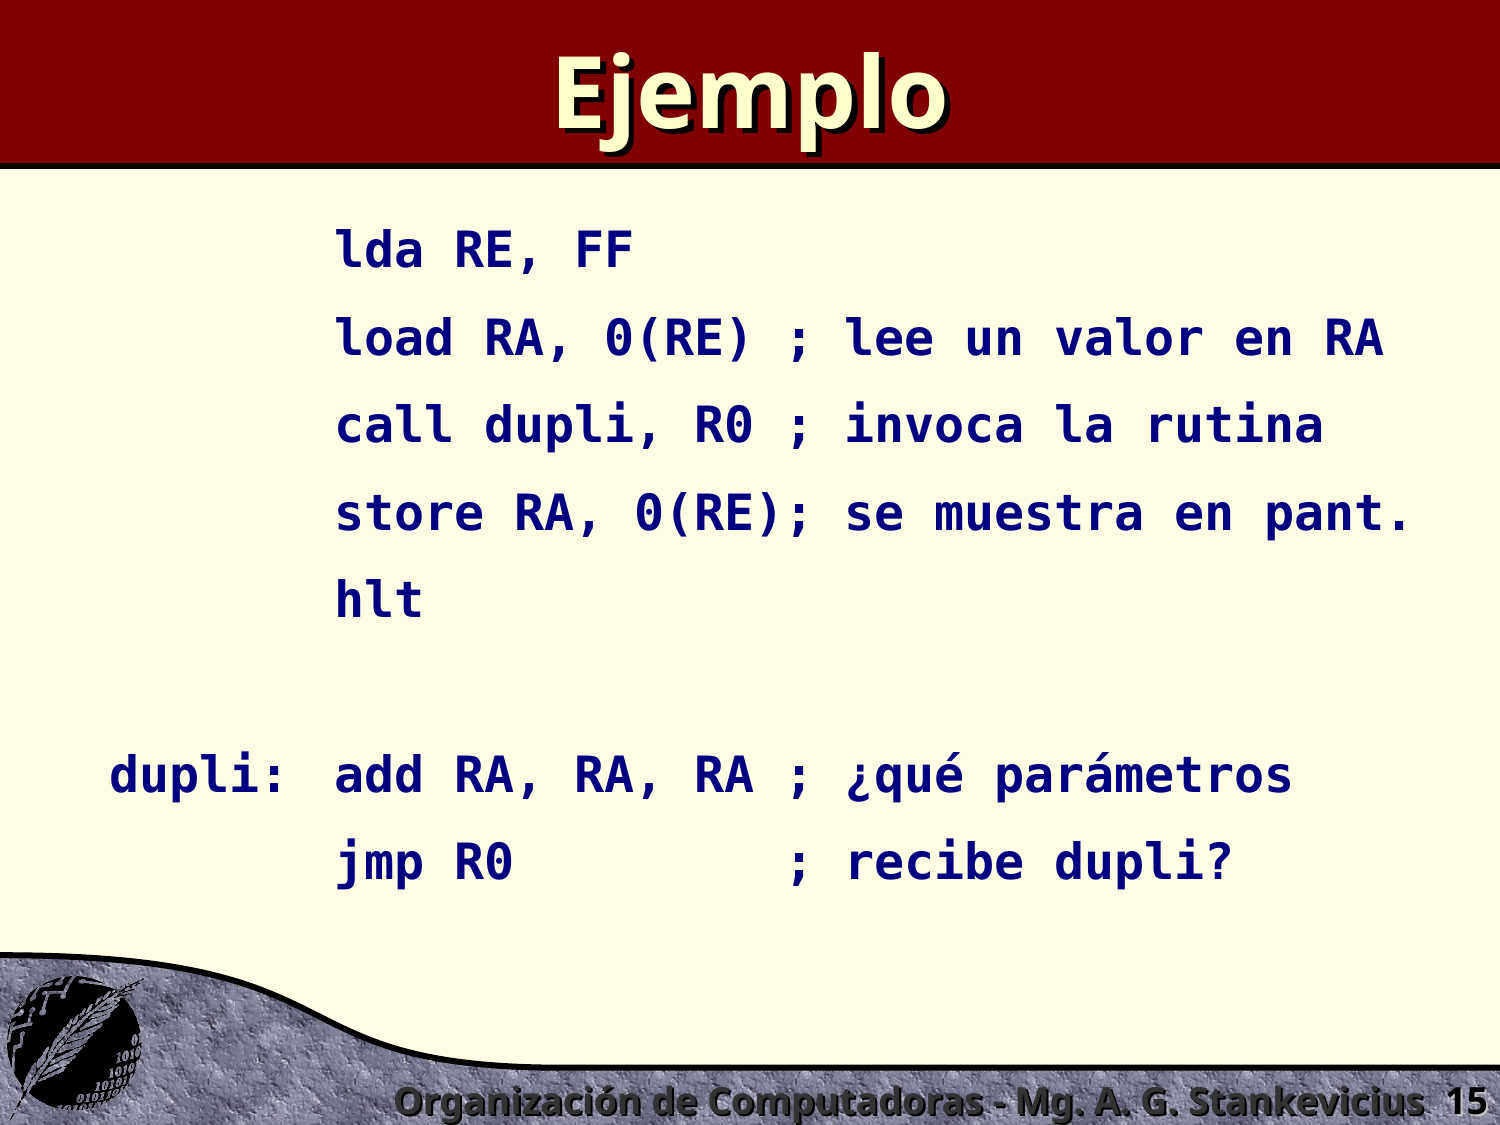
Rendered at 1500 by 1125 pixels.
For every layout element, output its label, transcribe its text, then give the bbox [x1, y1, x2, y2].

picture [448, 1100, 455, 1110]
picture [1058, 1100, 1065, 1110]
picture [802, 1100, 806, 1110]
picture [0, 959, 1500, 1125]
title Ejemplo [15, 5, 1485, 160]
list lda RE, FF load RA, 0(RE) ; lee un valor en RA call dupli, R0 ; invoca la rutina store RA, 0(RE); se muestra en pant. hlt dupli: add RA, RA, RA ; ¿qué parámetros jmp R0 ; recibe dupli? [11, 192, 1486, 902]
